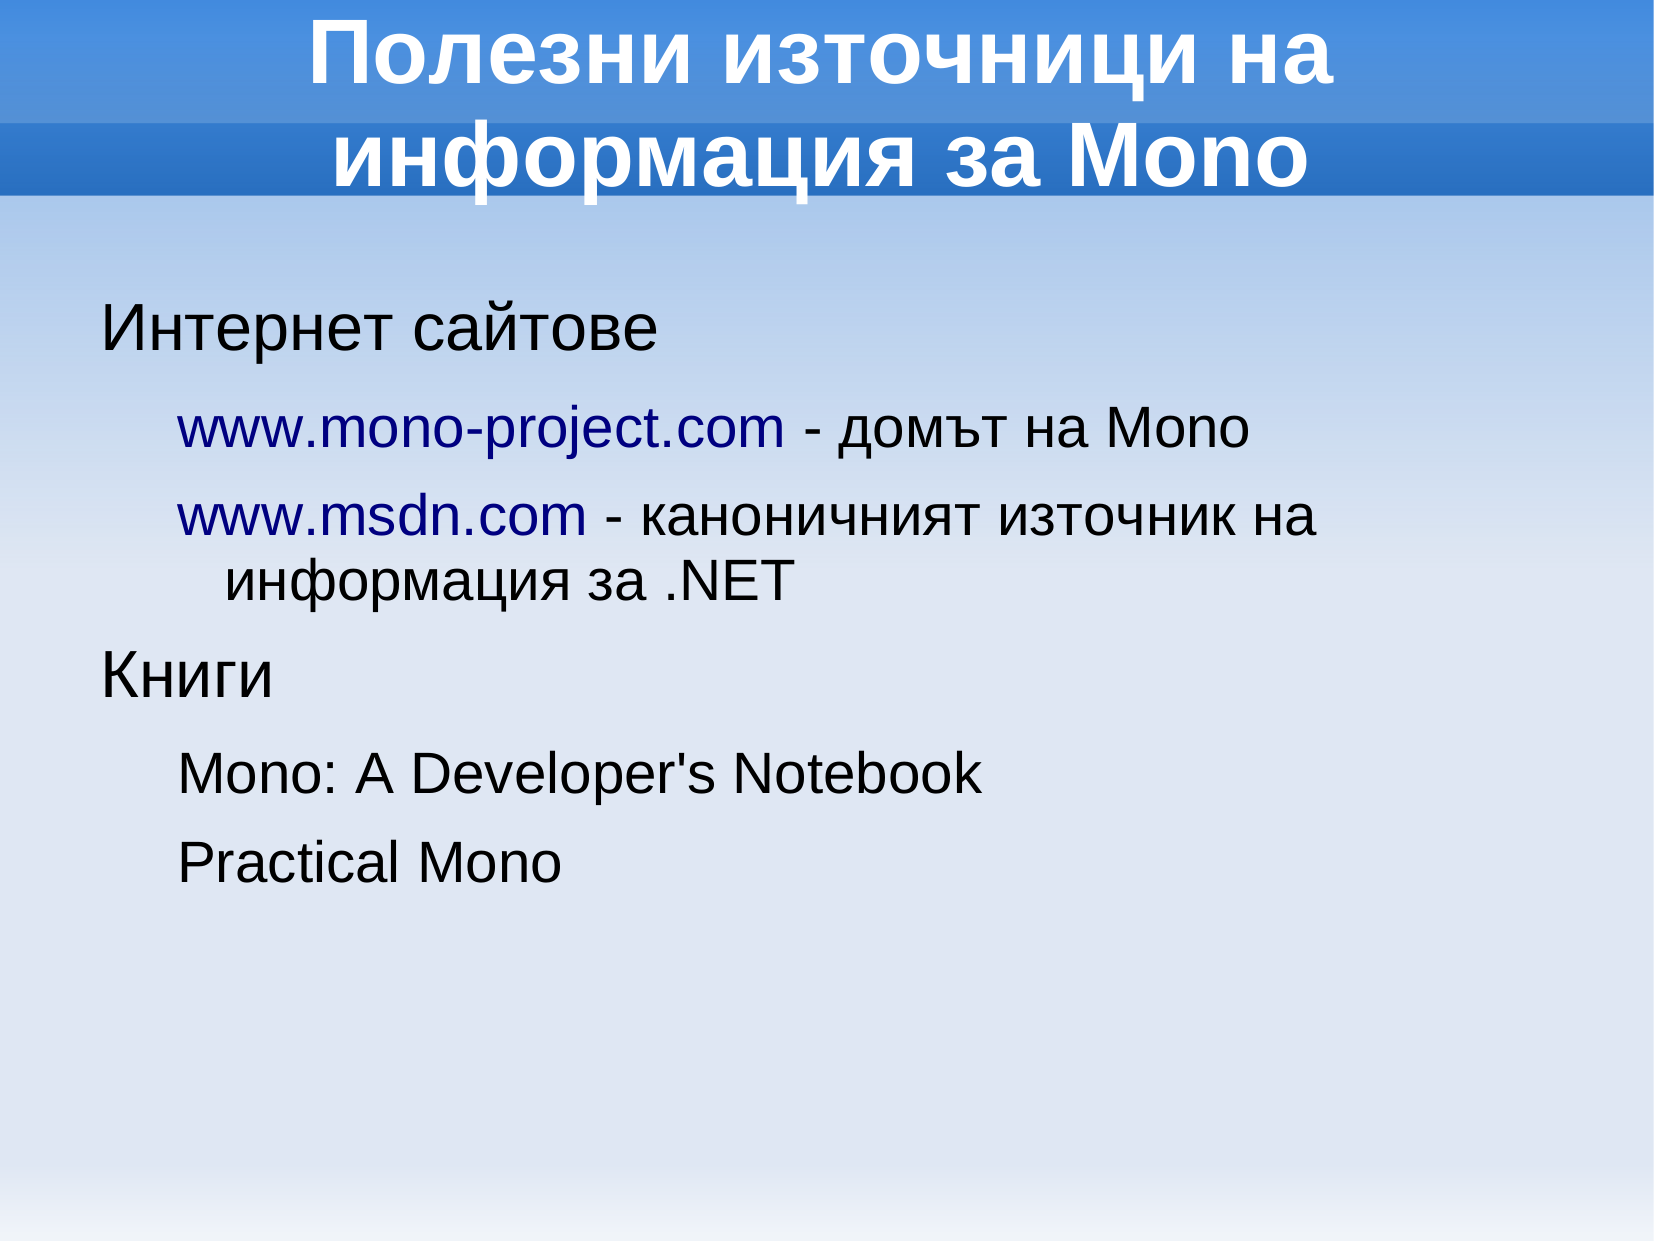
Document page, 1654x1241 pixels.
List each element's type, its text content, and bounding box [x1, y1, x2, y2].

title Полезни източници на информация за Mono [76, 1, 1565, 207]
list Интернет сайтове www.mono-project.com - домът на Mono www.msdn.com - каноничният източник на информация за .NET Книги Mono: A Developer's Notebook Practical Mono [82, 290, 1571, 1094]
picture [0, 0, 1654, 1241]
